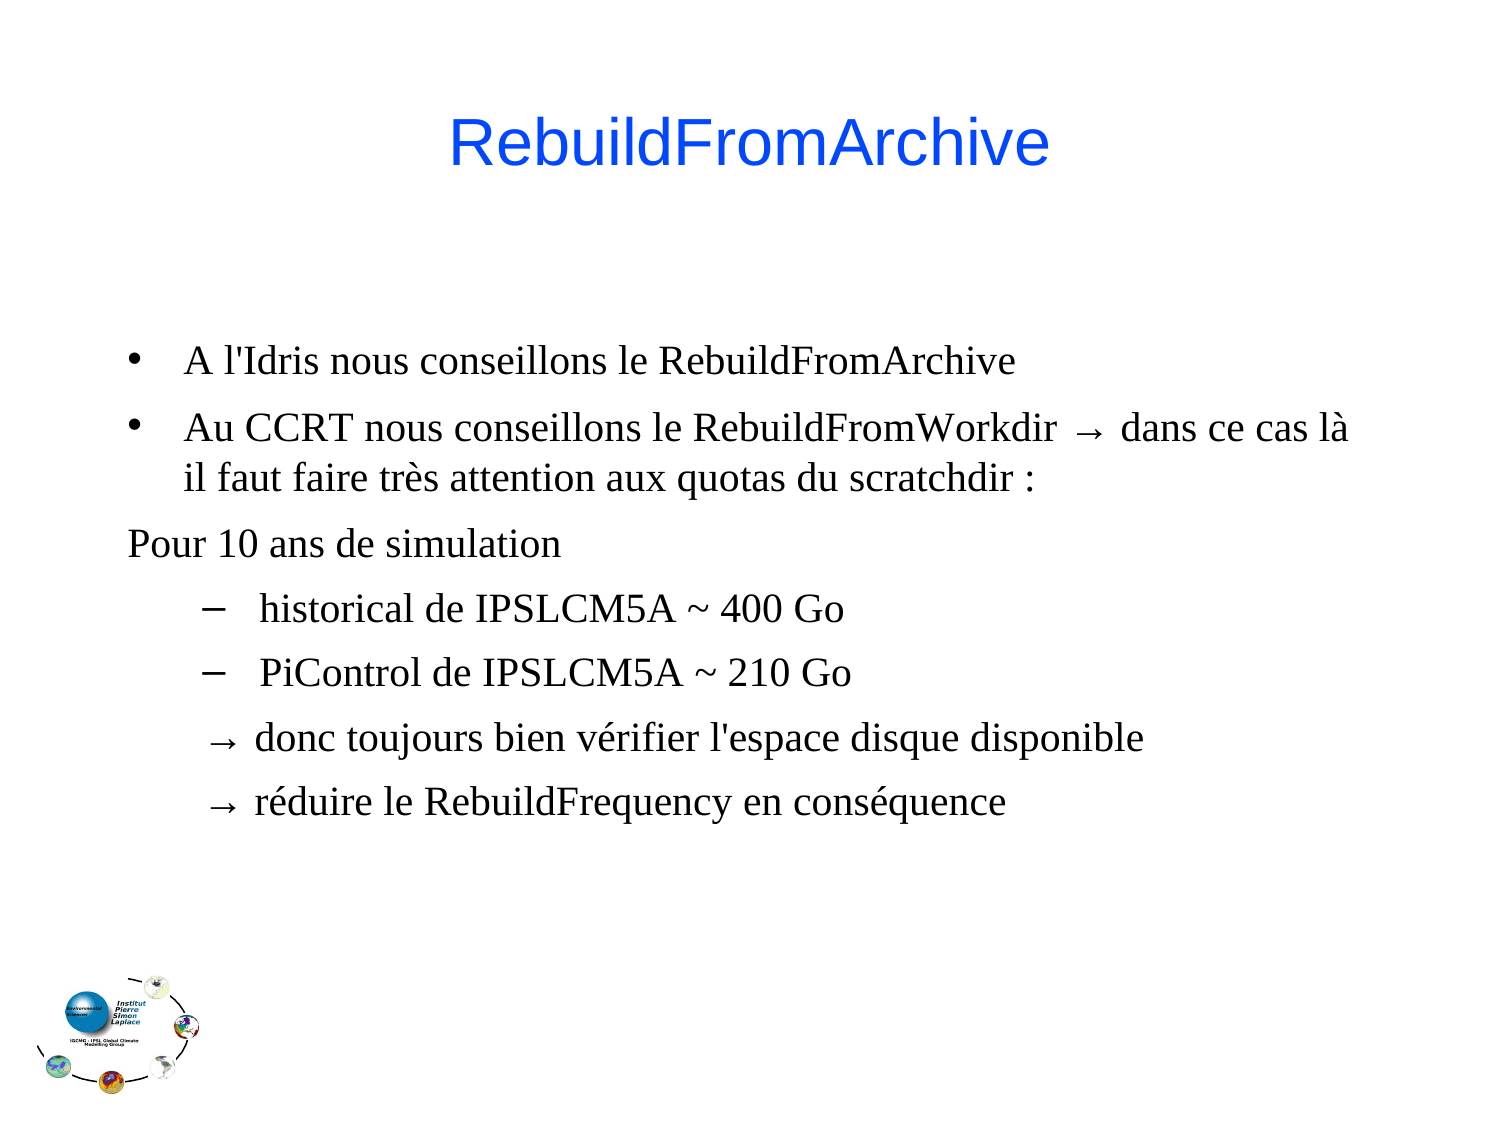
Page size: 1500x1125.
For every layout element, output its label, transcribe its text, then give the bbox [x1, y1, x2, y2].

list A l'Idris nous conseillons le RebuildFromArchive Au CCRT nous conseillons le RebuildFromWorkdir → dans ce cas là il faut faire très attention aux quotas du scratchdir : Pour 10 ans de simulation historical de IPSLCM5A ~ 400 Go PiControl de IPSLCM5A ~ 210 Go → donc toujours bien vérifier l'espace disque disponible → réduire le RebuildFrequency en conséquence [112, 324, 1388, 1021]
picture [148, 1054, 176, 1080]
picture [172, 1021, 200, 1040]
picture [97, 1069, 125, 1095]
picture [65, 990, 146, 1048]
picture [44, 1054, 72, 1079]
title RebuildFromArchive [75, 44, 1426, 233]
